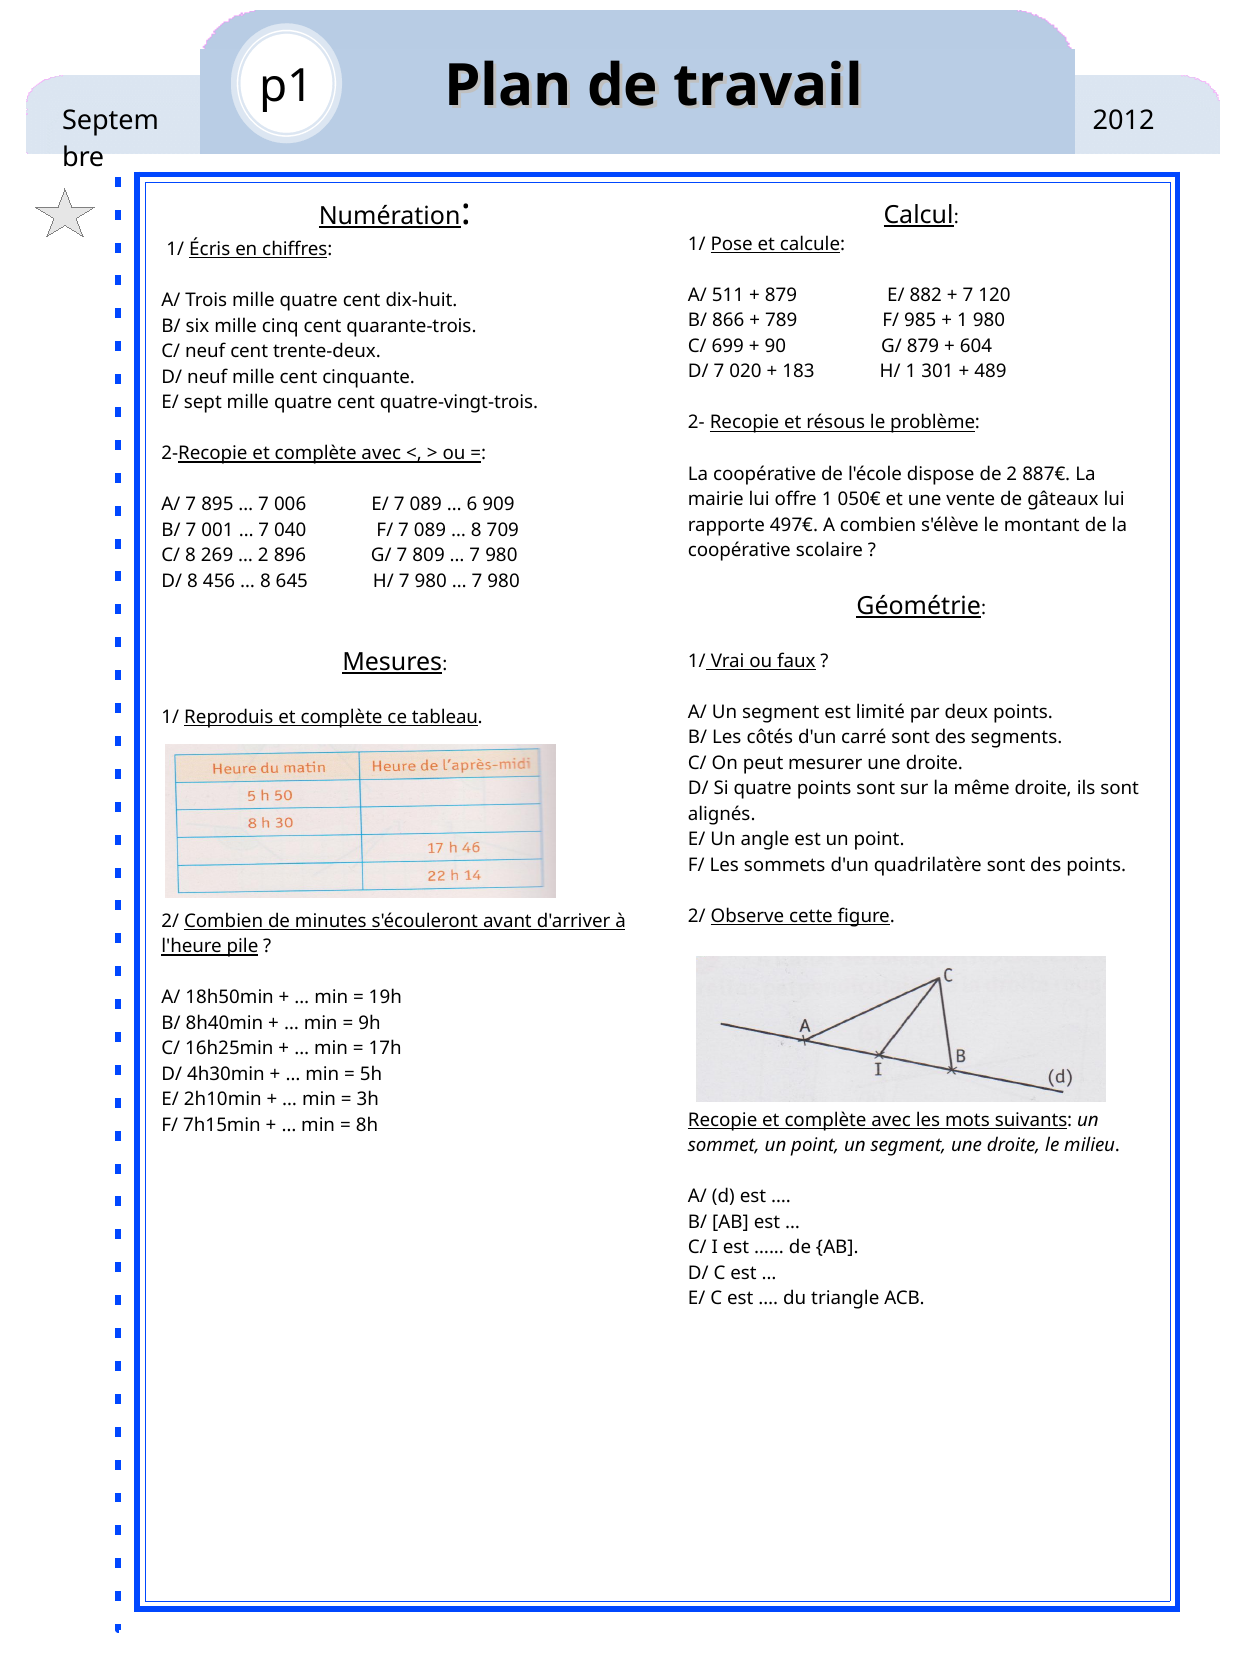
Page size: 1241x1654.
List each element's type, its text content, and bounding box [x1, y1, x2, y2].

text_box [35, 188, 95, 237]
text_box Septembre [47, 93, 189, 154]
table_header [140, 177, 1175, 1606]
picture [26, 10, 1220, 154]
text_box Calcul: 1/ Pose et calcule: A/ 511 + 879 E/ 882 + 7 120 B/ 866 + 789 F/ 985 + 1 980 C/ 699 + 90 G/ 879 + 604 D/ 7 020 + 183 H/ 1 301 + 489 2- Recopie et résous le problème: La coopérative de l'école dispose de 2 887€. La mairie lui offre 1 050€ et une vente de gâteaux lui rapporte 497€. A combien s'élève le montant de la coopérative scolaire ? Géométrie: 1/ Vrai ou faux ? A/ Un segment est limité par deux points. B/ Les côtés d'un carré sont des segments. C/ On peut mesurer une droite. D/ Si quatre points sont sur la même droite, ils sont alignés. E/ Un angle est un point. F/ Les sommets d'un quadrilatère sont des points. 2/ Observe cette figure. Recopie et complète avec les mots suivants: un sommet, un point, un segment, une droite, le milieu. A/ (d) est …. B/ [AB] est … C/ I est …... de {AB]. D/ C est … E/ C est …. du triangle ACB. [673, 188, 1170, 1477]
text_box Plan de travail [401, 35, 922, 142]
picture [696, 956, 1106, 1102]
picture [165, 744, 556, 898]
text_box 2012 [1077, 93, 1220, 154]
text_box Numération: 1/ Écris en chiffres: A/ Trois mille quatre cent dix-huit. B/ six mille cinq cent quarante-trois. C/ neuf cent trente-deux. D/ neuf mille cent cinquante. E/ sept mille quatre cent quatre-vingt-trois. 2-Recopie et complète avec <, > ou =: A/ 7 895 … 7 006 E/ 7 089 … 6 909 B/ 7 001 … 7 040 F/ 7 089 … 8 709 C/ 8 269 … 2 896 G/ 7 809 … 7 980 D/ 8 456 … 8 645 H/ 7 980 … 7 980 Mesures: 1/ Reproduis et complète ce tableau. 2/ Combien de minutes s'écouleront avant d'arriver à l'heure pile ? A/ 18h50min + … min = 19h B/ 8h40min + … min = 9h C/ 16h25min + … min = 17h D/ 4h30min + … min = 5h E/ 2h10min + … min = 3h F/ 7h15min + … min = 8h [146, 177, 643, 1192]
